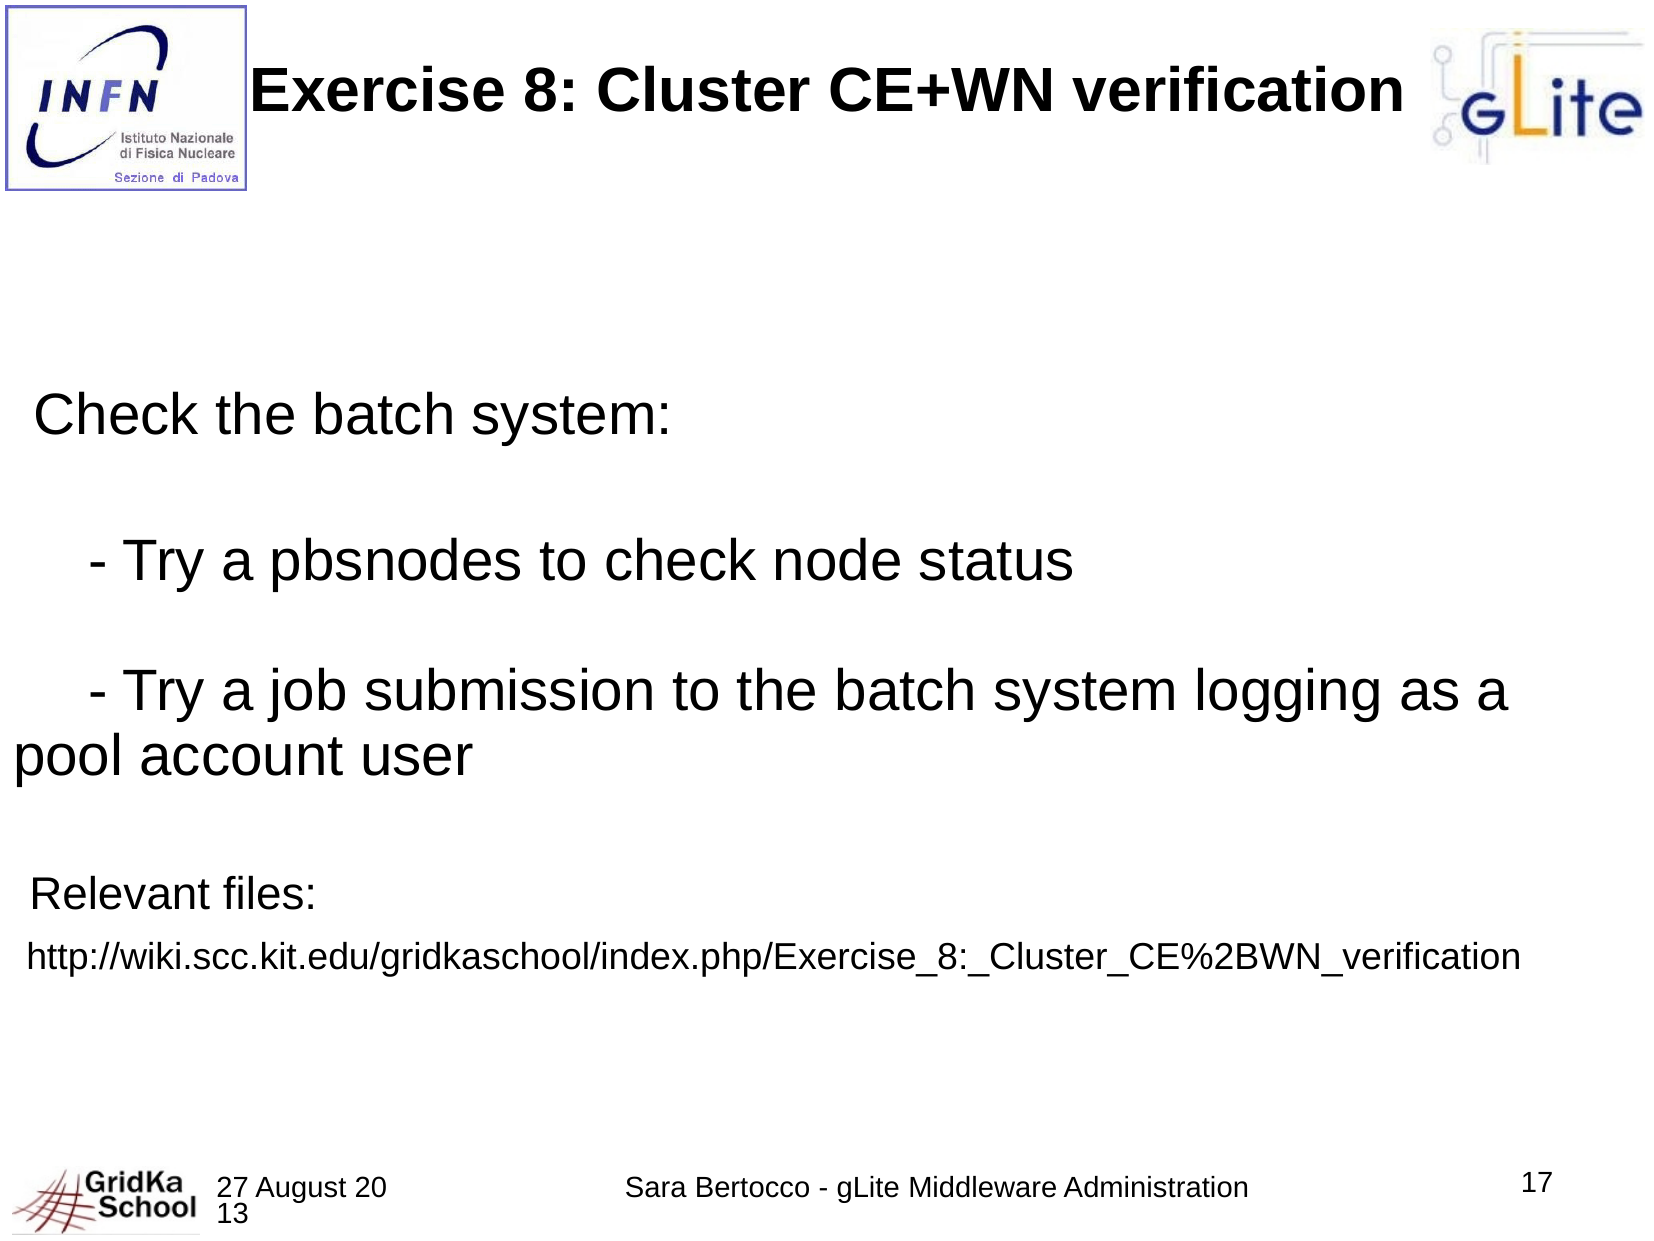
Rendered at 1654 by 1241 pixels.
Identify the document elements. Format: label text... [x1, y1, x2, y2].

picture [5, 5, 247, 191]
title Exercise 8: Cluster CE+WN verification [0, 0, 1645, 181]
text_box Check the batch system: - Try a pbsnodes to check node status - Try a job submission to the batch system logging as a pool account user Relevant files: http://wiki.scc.kit.edu/gridkaschool/index.php/Exercise_8:_Cluster_CE%2BWN_verification [0, 374, 1594, 985]
picture [12, 1166, 200, 1235]
picture [1430, 28, 1645, 165]
